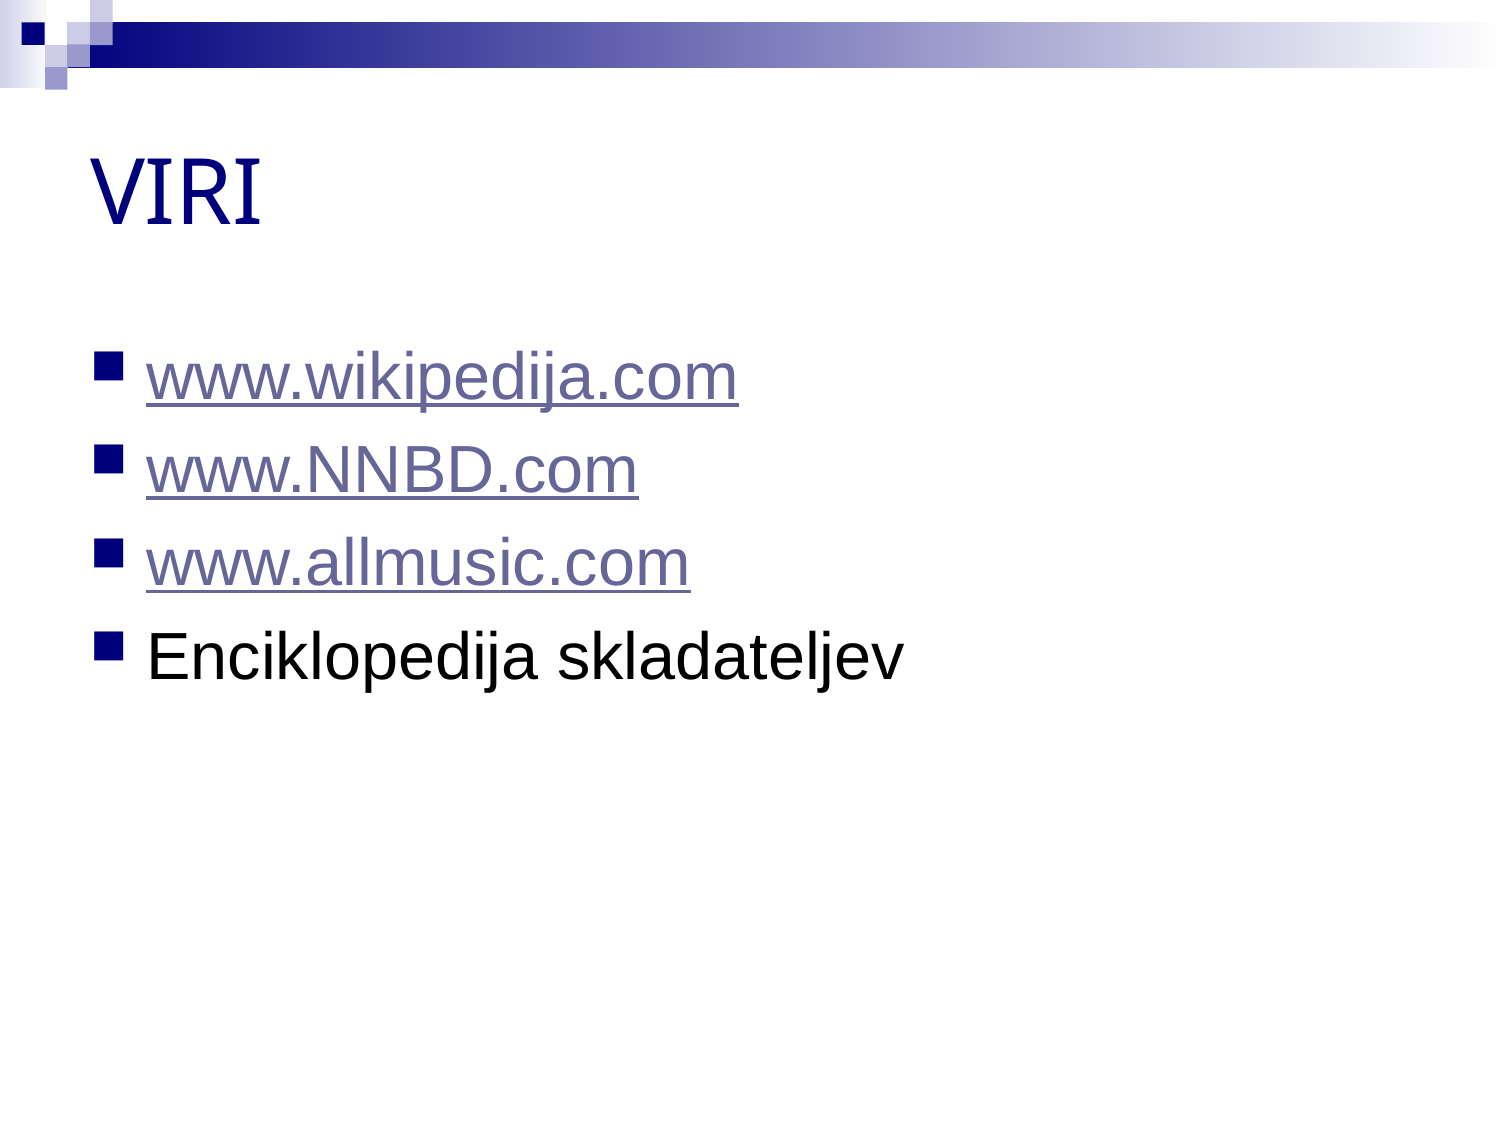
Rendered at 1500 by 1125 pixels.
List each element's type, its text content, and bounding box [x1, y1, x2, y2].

list www.wikipedija.com www.NNBD.com www.allmusic.com Enciklopedija skladateljev [75, 324, 1425, 963]
title VIRI [75, 75, 1425, 300]
